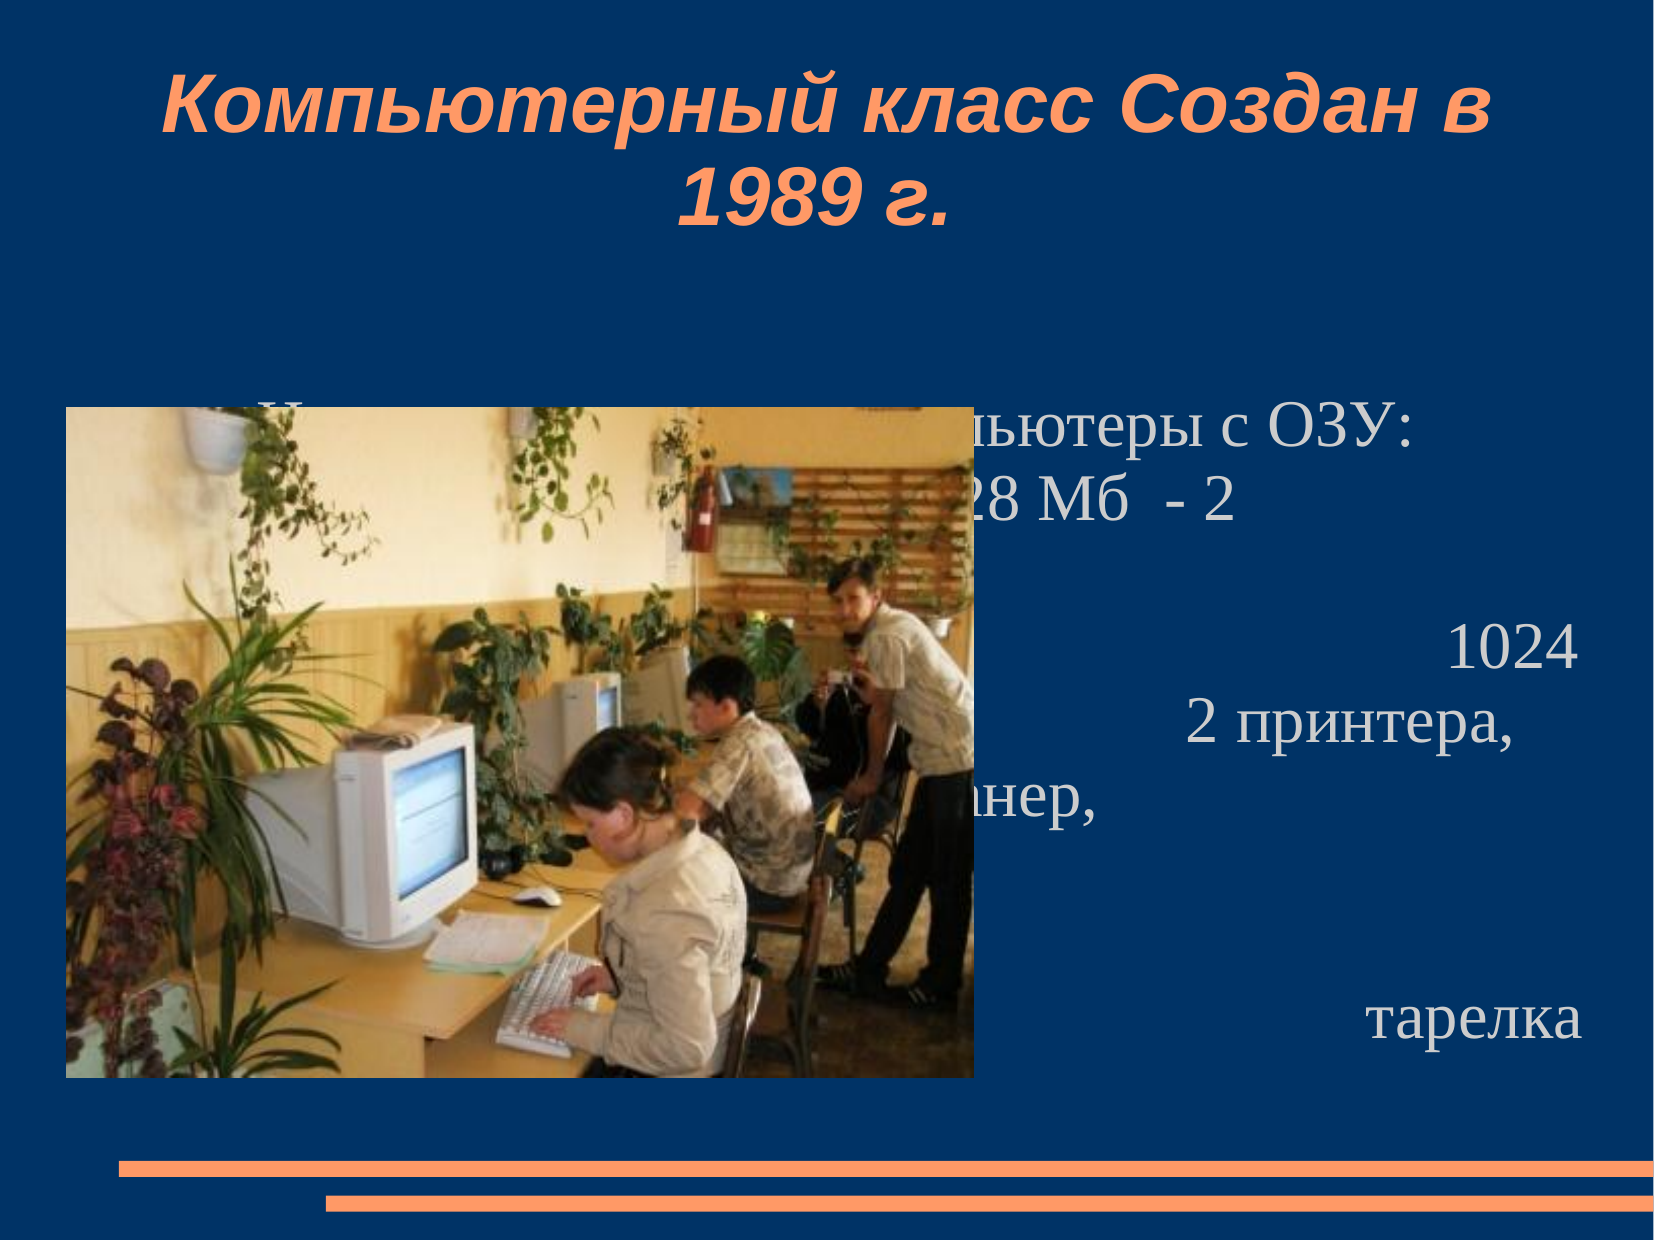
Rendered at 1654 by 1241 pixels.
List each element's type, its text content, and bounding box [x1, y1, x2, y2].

title Компьютерный класс Создан в 1989 г. [121, 52, 1534, 247]
subtitle На время установки компьютеры с ОЗУ: 128 Мб - 2 256 Мб - 2 512 Мб - 4 1024 Мб — 2 2 принтера, сканер, локальная сеть, интернет, спутниковая тарелка [96, 292, 1593, 1149]
picture [66, 407, 974, 1078]
